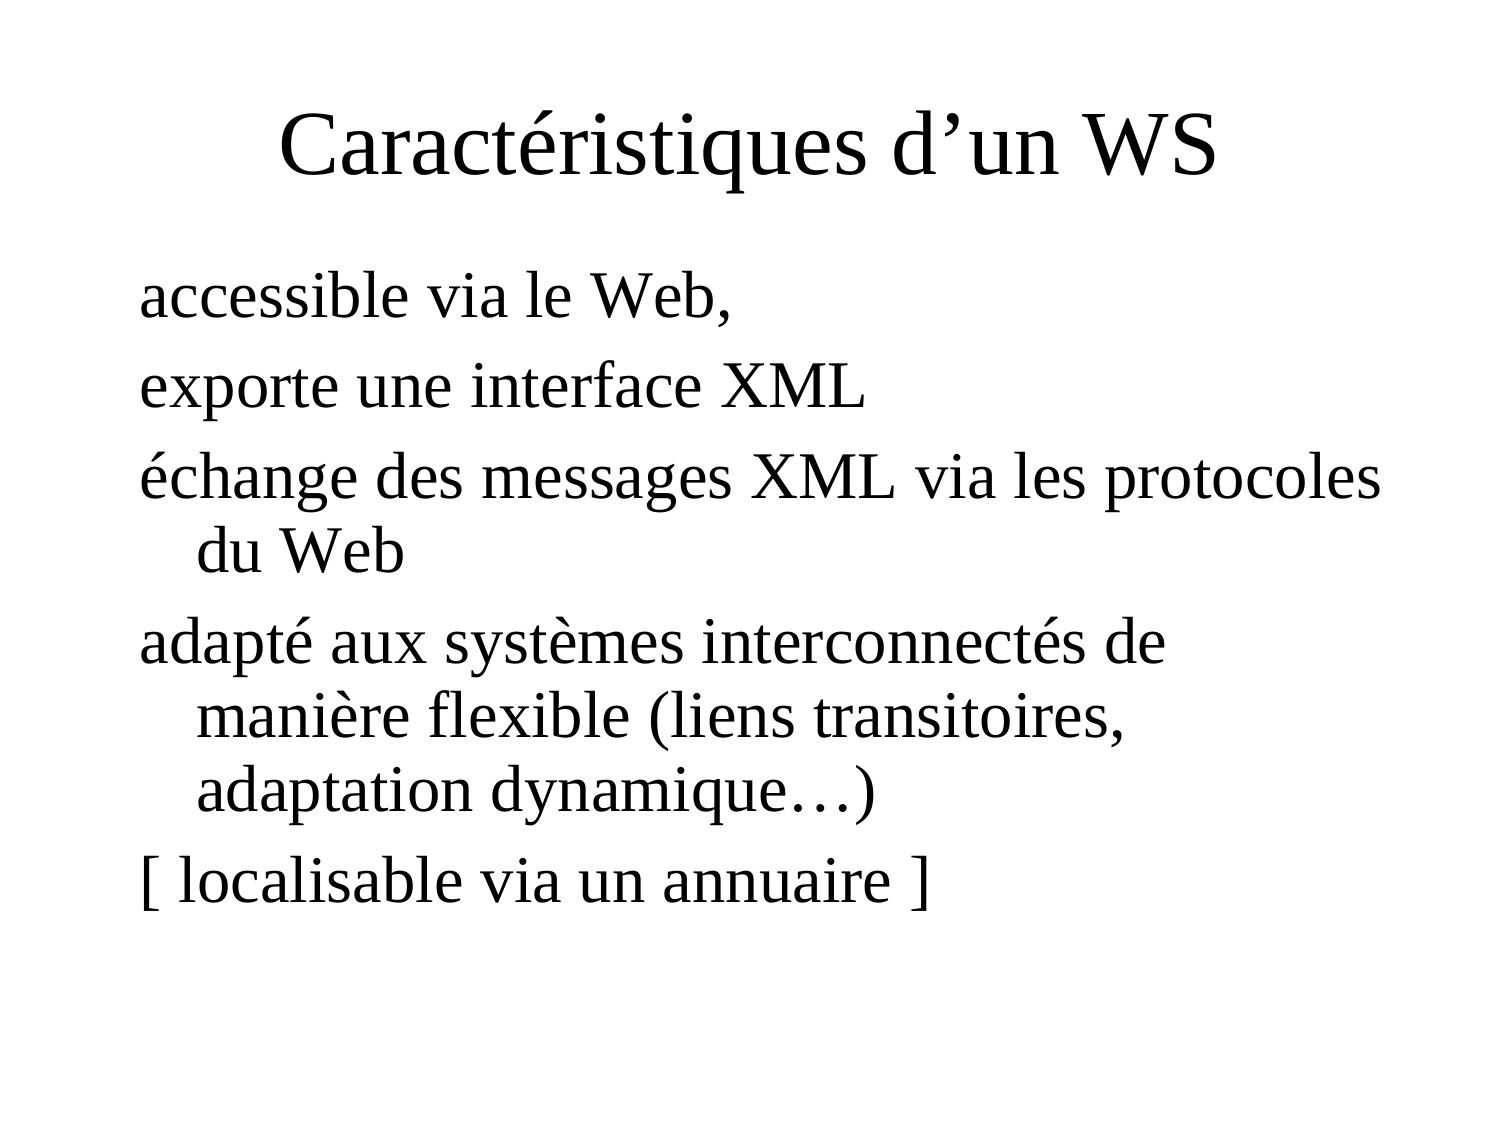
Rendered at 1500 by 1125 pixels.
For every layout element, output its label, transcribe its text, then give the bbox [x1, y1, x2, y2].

list accessible via le Web, exporte une interface XML échange des messages XML via les protocoles du Web adapté aux systèmes interconnectés de manière flexible (liens transitoires, adaptation dynamique…) [ localisable via un annuaire ] [125, 249, 1401, 979]
title Caractéristiques d’un WS [112, 49, 1388, 238]
